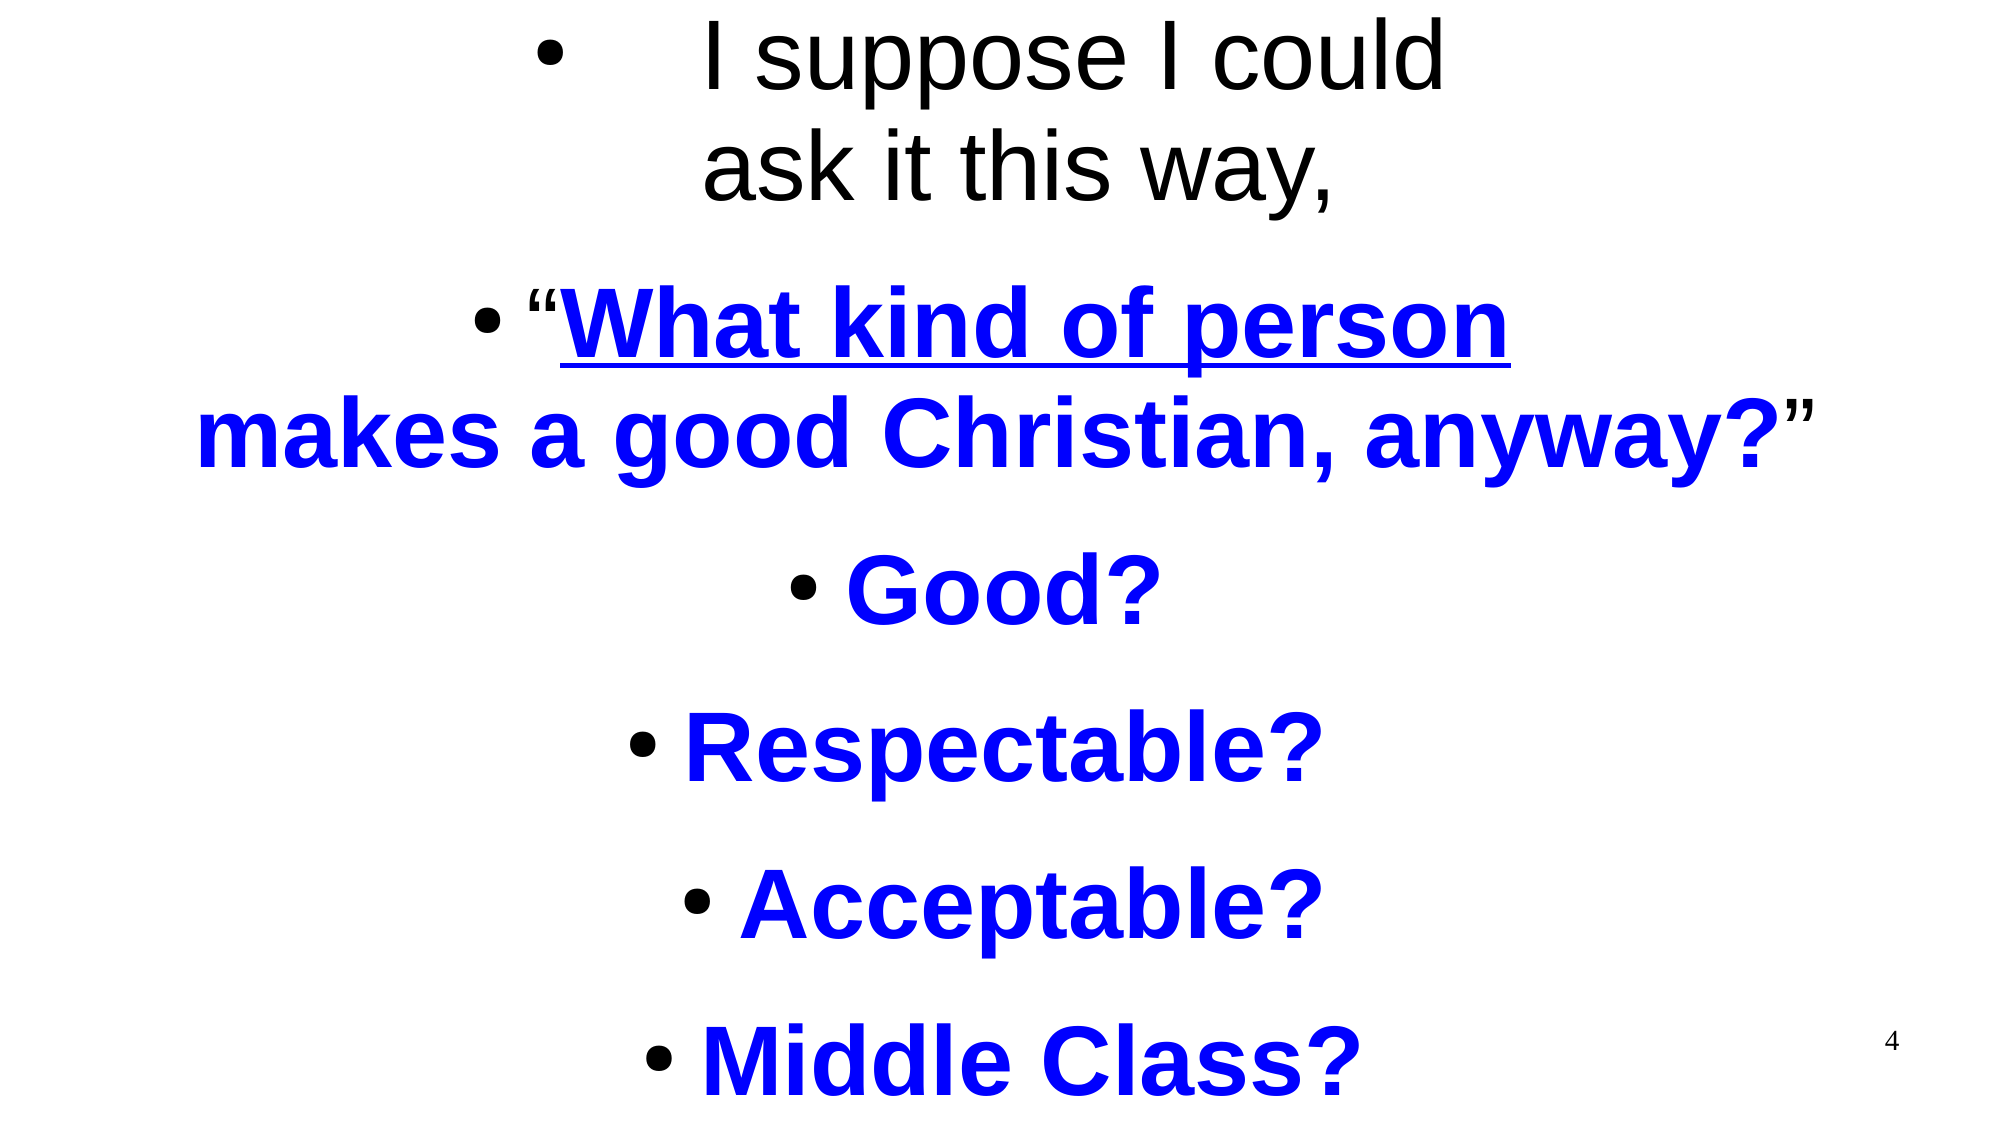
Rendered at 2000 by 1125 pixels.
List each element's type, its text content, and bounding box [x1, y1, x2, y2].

list I suppose I could ask it this way, “What kind of person makes a good Christian, anyway?” Good? Respectable? Acceptable? Middle Class? [0, 0, 1996, 1123]
